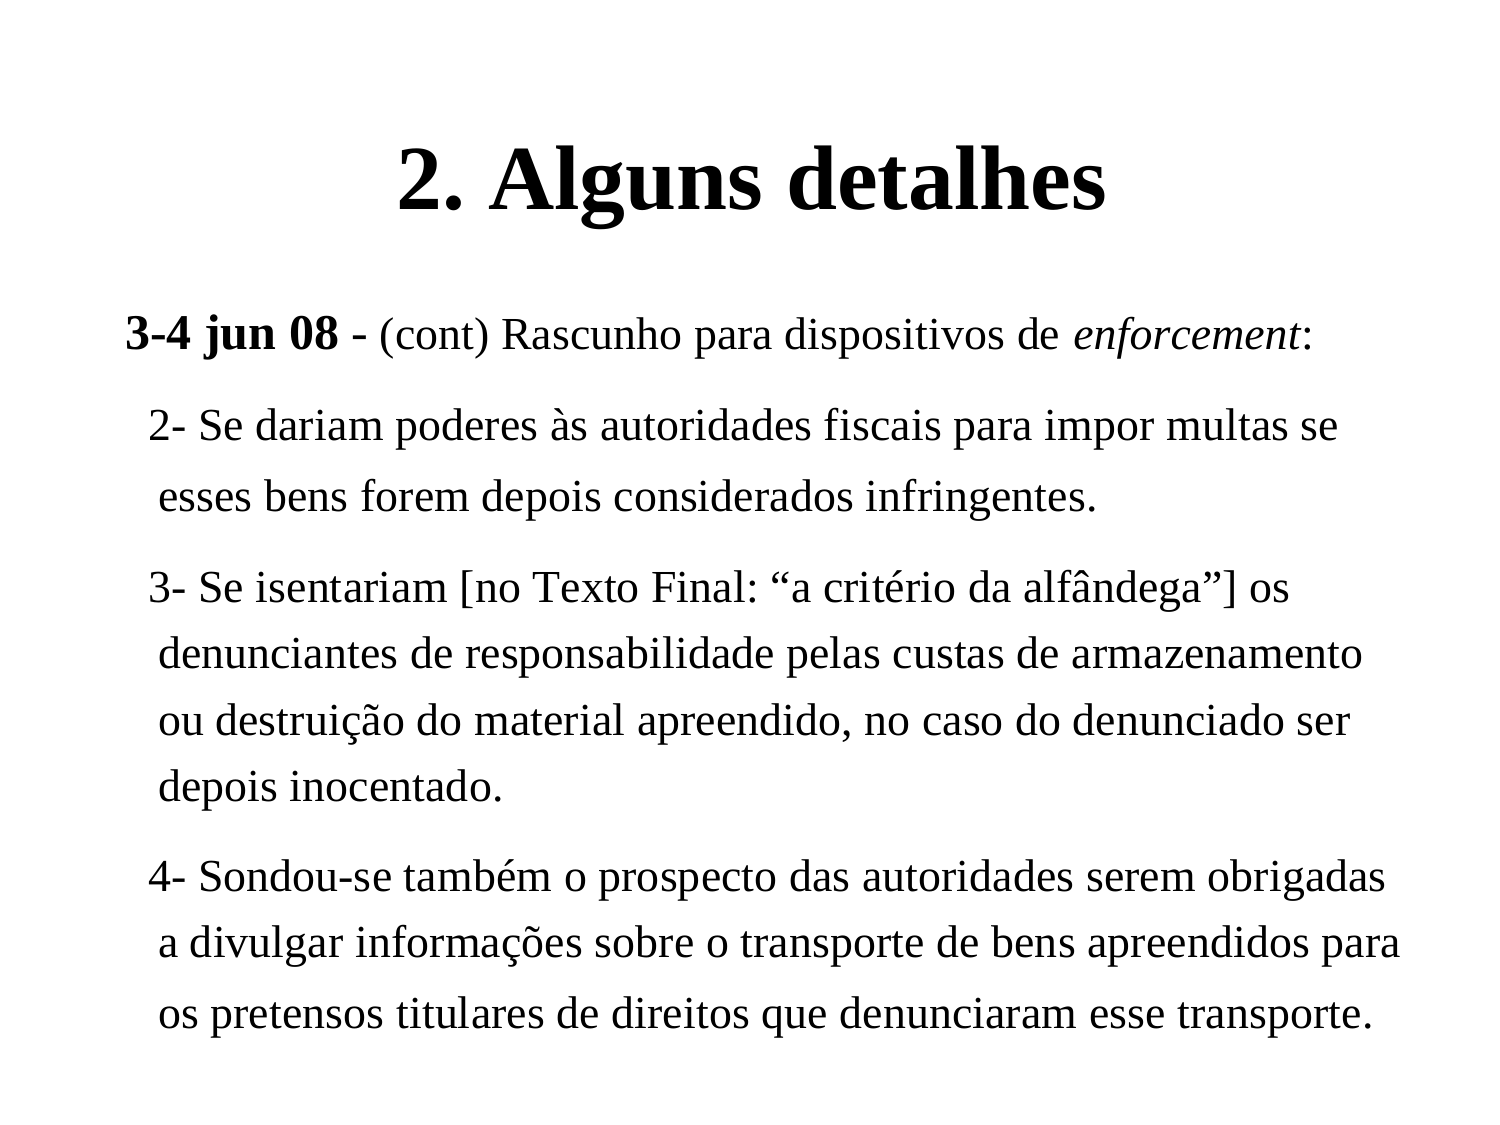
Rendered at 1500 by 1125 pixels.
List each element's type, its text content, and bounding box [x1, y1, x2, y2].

text_box 3-4 jun 08 - (cont) Rascunho para dispositivos de enforcement: 2- Se dariam poderes às autoridades fiscais para impor multas se esses bens forem depois considerados infringentes. 3- Se isentariam [no Texto Final: “a critério da alfândega”] os denunciantes de responsabilidade pelas custas de armazenamento ou destruição do material apreendido, no caso do denunciado ser depois inocentado. 4- Sondou-se também o prospecto das autoridades serem obrigadas a divulgar informações sobre o transporte de bens apreendidos para os pretensos titulares de direitos que denunciaram esse transporte. [98, 280, 1425, 1048]
title 2. Alguns detalhes [87, 52, 1416, 307]
